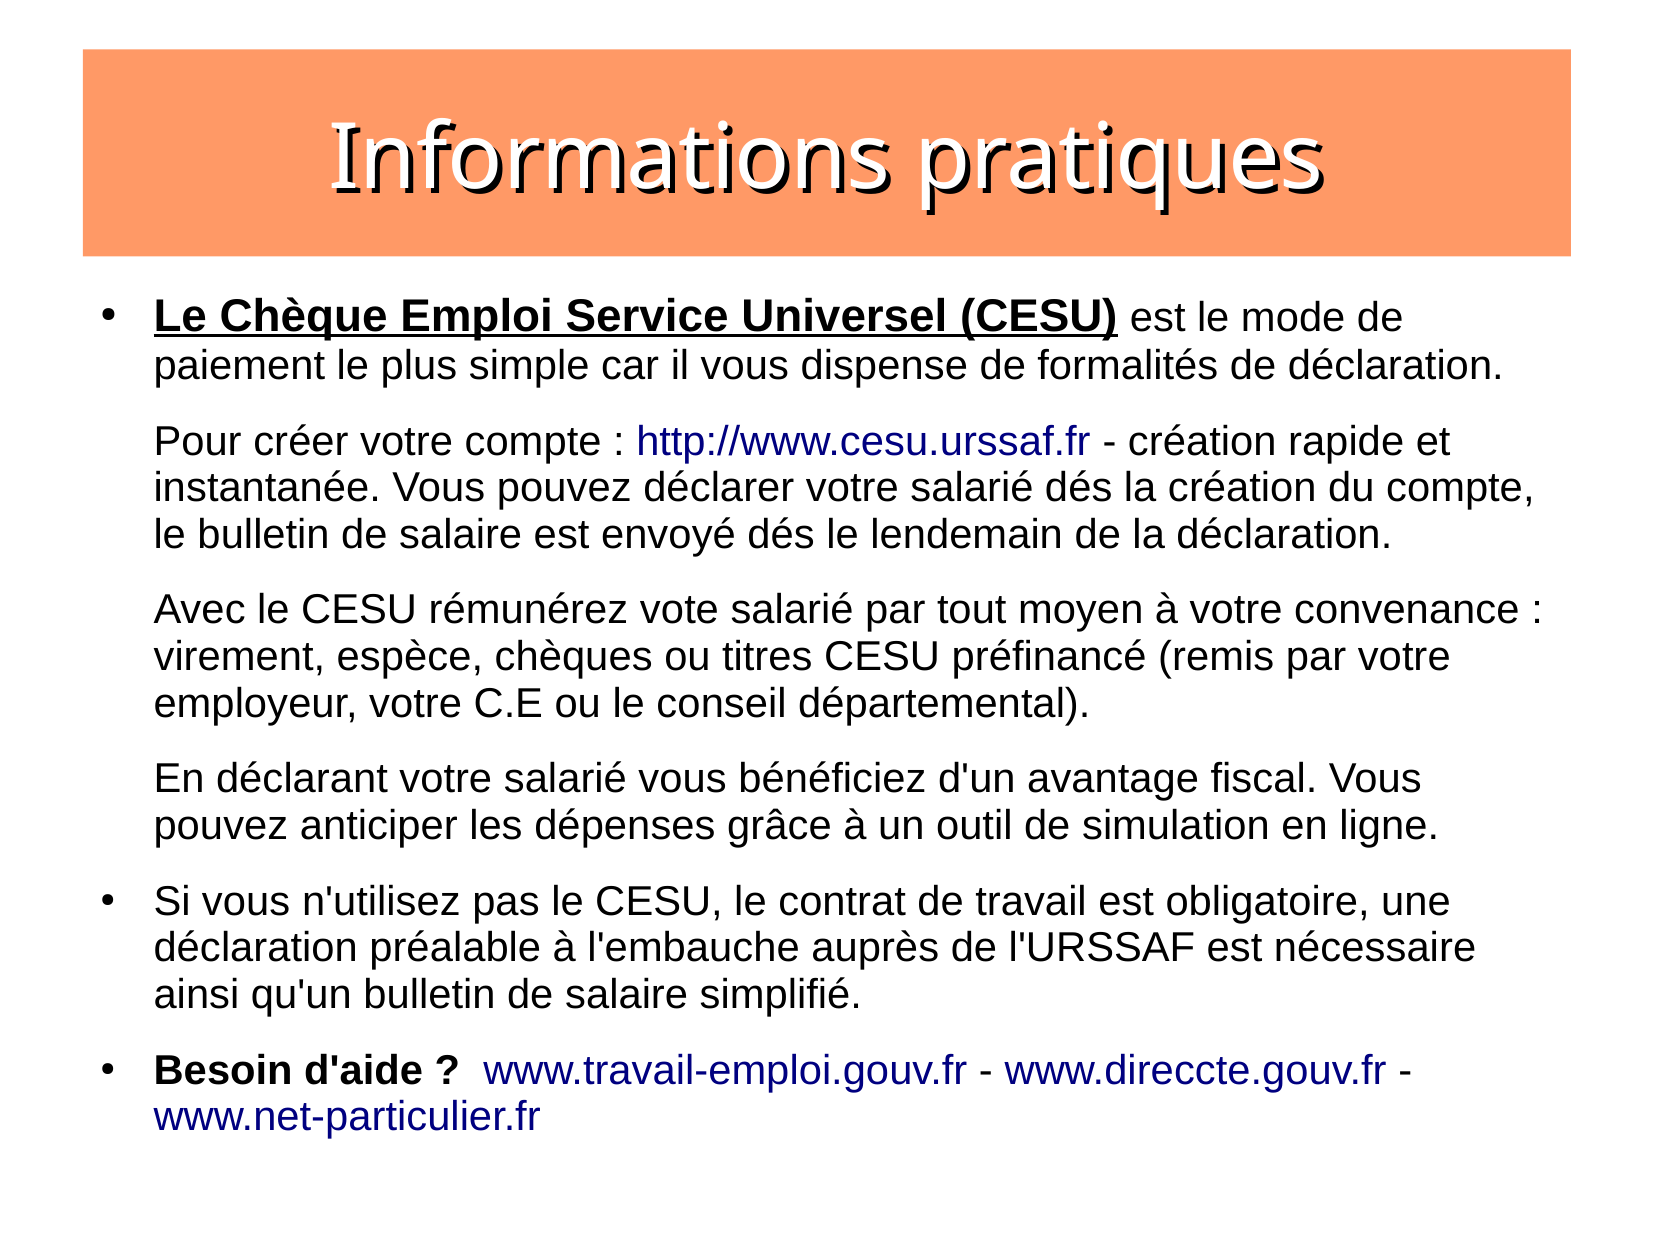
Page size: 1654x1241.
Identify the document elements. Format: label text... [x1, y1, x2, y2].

list Le Chèque Emploi Service Universel (CESU) est le mode de paiement le plus simple car il vous dispense de formalités de déclaration. Pour créer votre compte : http://www.cesu.urssaf.fr - création rapide et instantanée. Vous pouvez déclarer votre salarié dés la création du compte, le bulletin de salaire est envoyé dés le lendemain de la déclaration. Avec le CESU rémunérez vote salarié par tout moyen à votre convenance : virement, espèce, chèques ou titres CESU préfinancé (remis par votre employeur, votre C.E ou le conseil départemental). En déclarant votre salarié vous bénéficiez d'un avantage fiscal. Vous pouvez anticiper les dépenses grâce à un outil de simulation en ligne. Si vous n'utilisez pas le CESU, le contrat de travail est obligatoire, une déclaration préalable à l'embauche auprès de l'URSSAF est nécessaire ainsi qu'un bulletin de salaire simplifié. Besoin d'aide ? www.travail-emploi.gouv.fr - www.direccte.gouv.fr - www.net-particulier.fr [82, 290, 1565, 1238]
title Informations pratiques [82, 49, 1571, 257]
